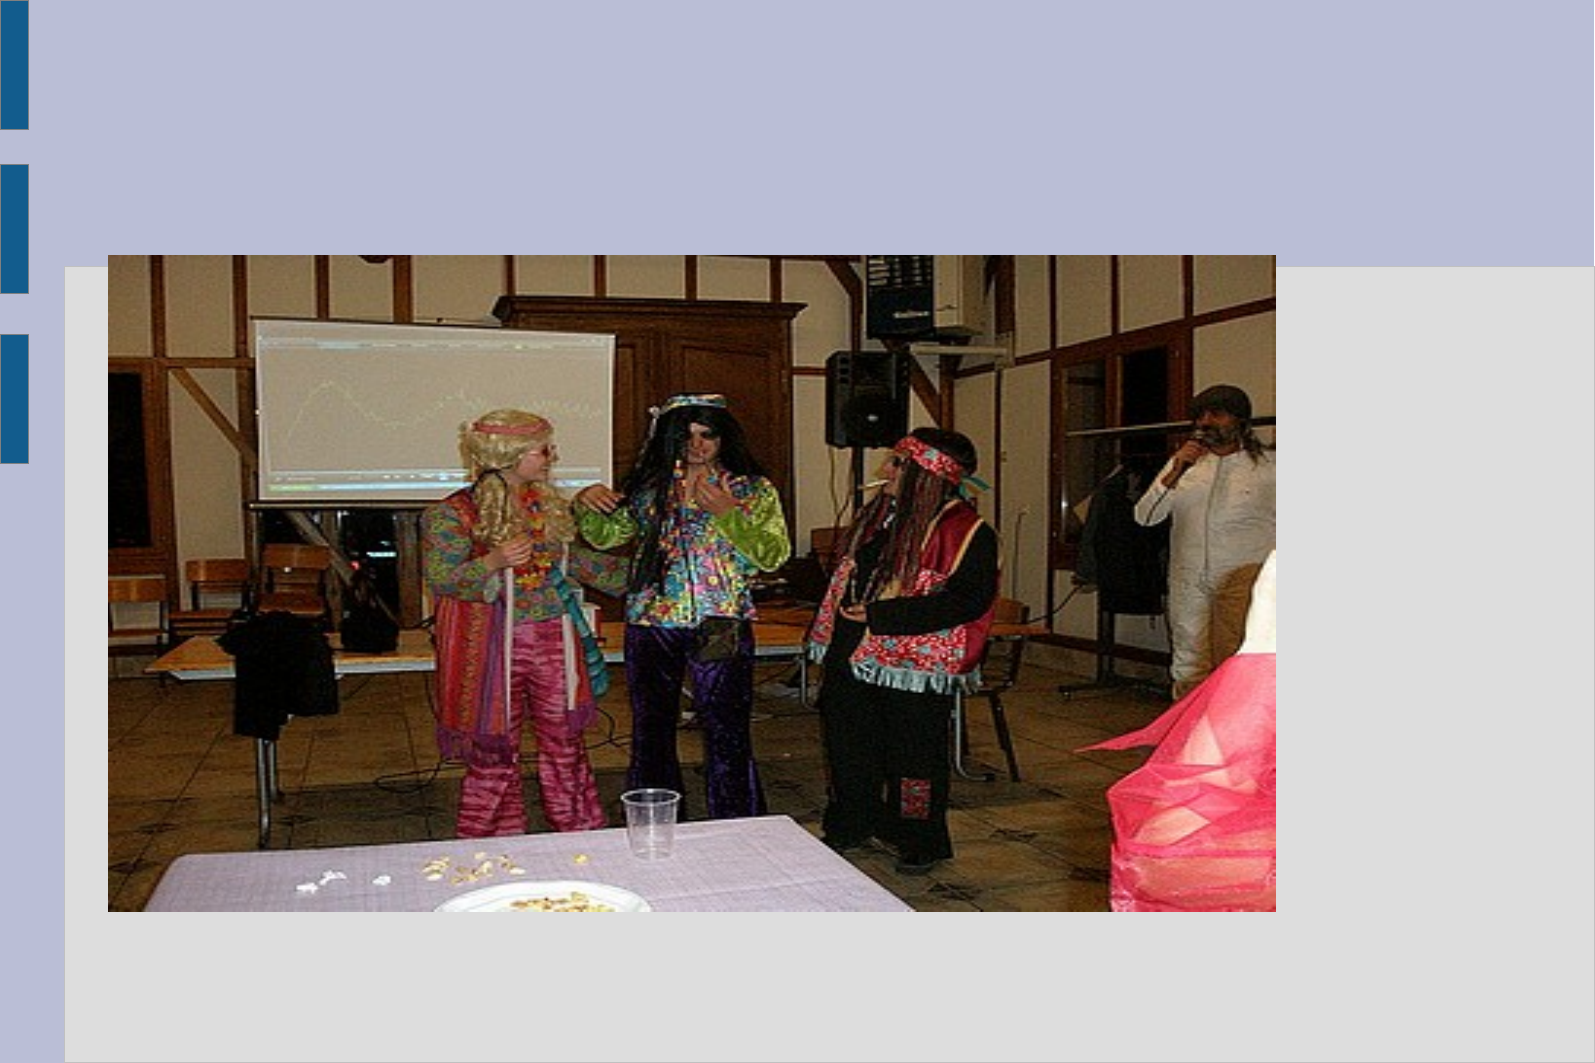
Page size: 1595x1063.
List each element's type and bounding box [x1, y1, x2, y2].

picture [108, 255, 1276, 912]
